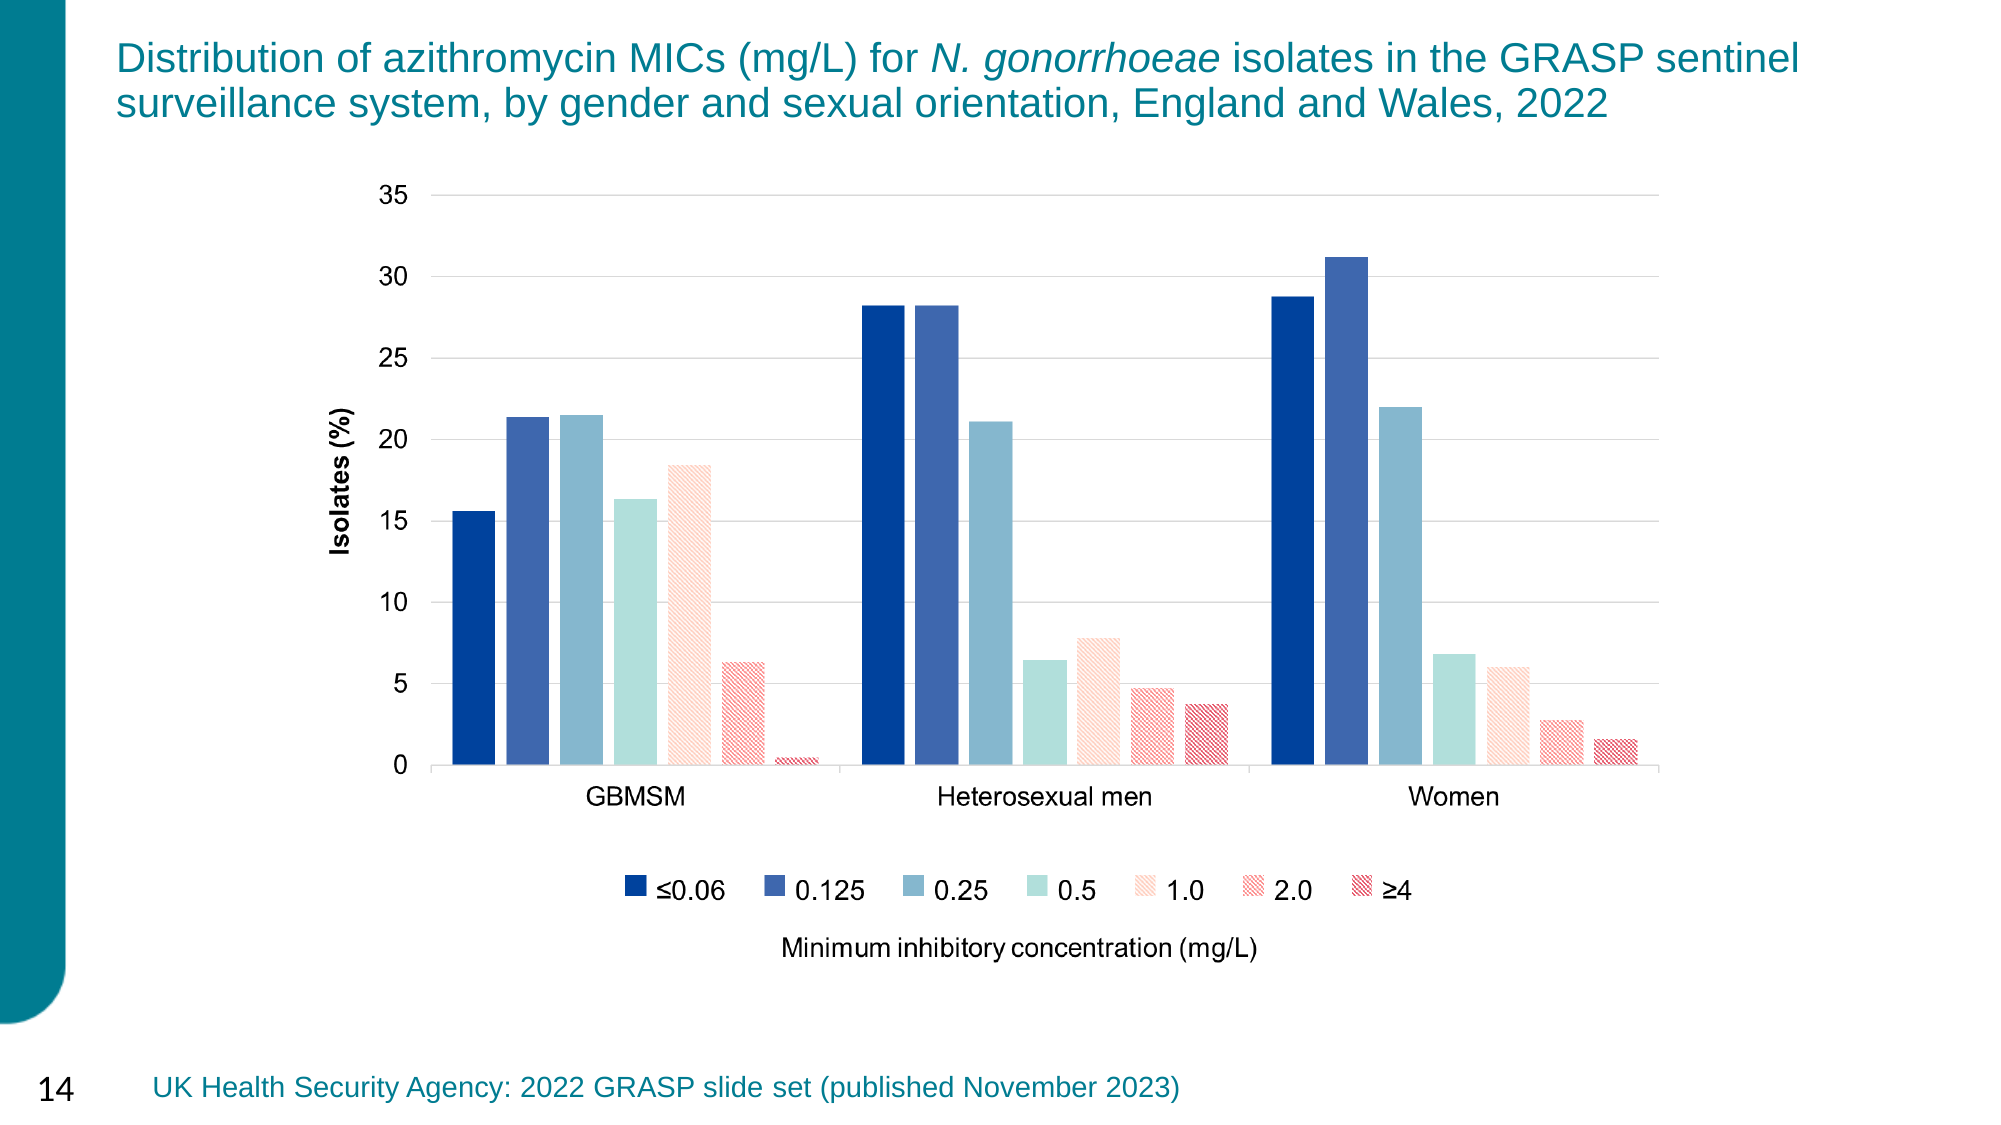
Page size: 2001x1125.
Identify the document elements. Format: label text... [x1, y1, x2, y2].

text_box [21, 1056, 120, 1117]
text_box UK Health Security Agency: 2022 GRASP slide set (published November 2023) [137, 1056, 1780, 1116]
picture [305, 148, 1721, 977]
title Distribution of azithromycin MICs (mg/L) for N. gonorrhoeae isolates in the GRASP sentinel surveillance system, by gender and sexual orientation, England and Wales, 2022 [101, 29, 1926, 189]
